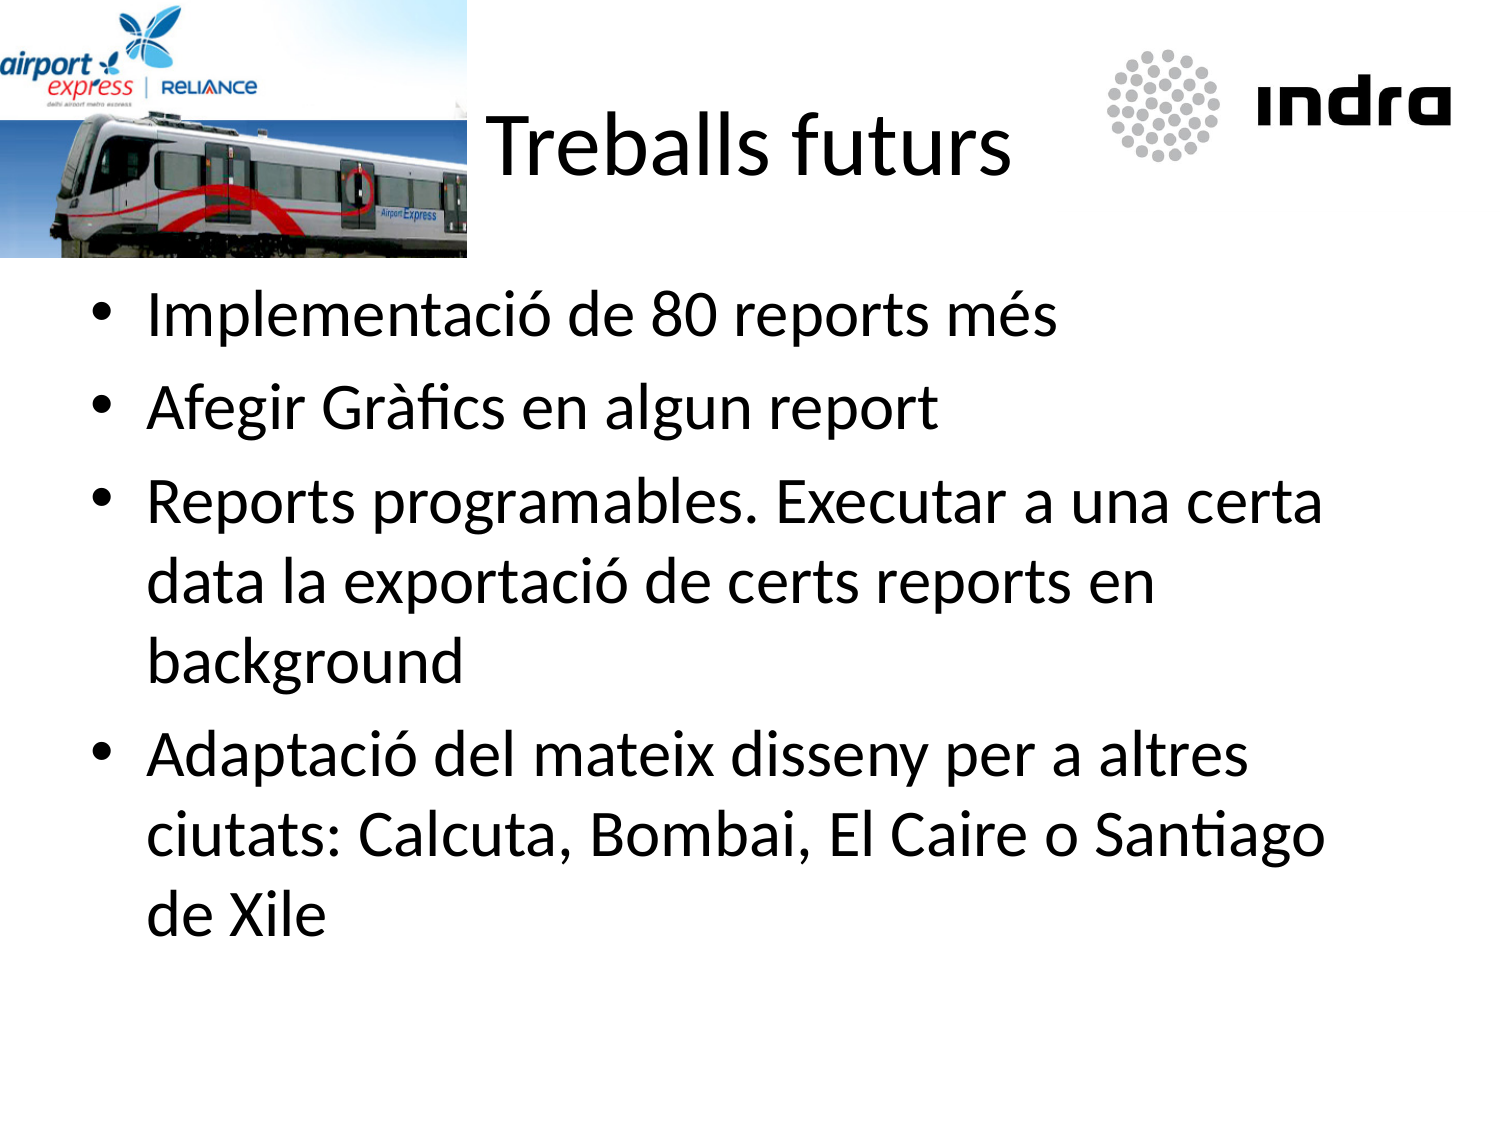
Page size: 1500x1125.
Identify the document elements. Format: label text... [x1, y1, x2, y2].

picture [0, 0, 467, 258]
title Treballs futurs [75, 45, 1425, 233]
picture [1057, 0, 1500, 212]
list Implementació de 80 reports més Afegir Gràfics en algun report Reports programables. Executar a una certa data la exportació de certs reports en background Adaptació del mateix disseny per a altres ciutats: Calcuta, Bombai, El Caire o Santiago de Xile [75, 262, 1425, 1005]
